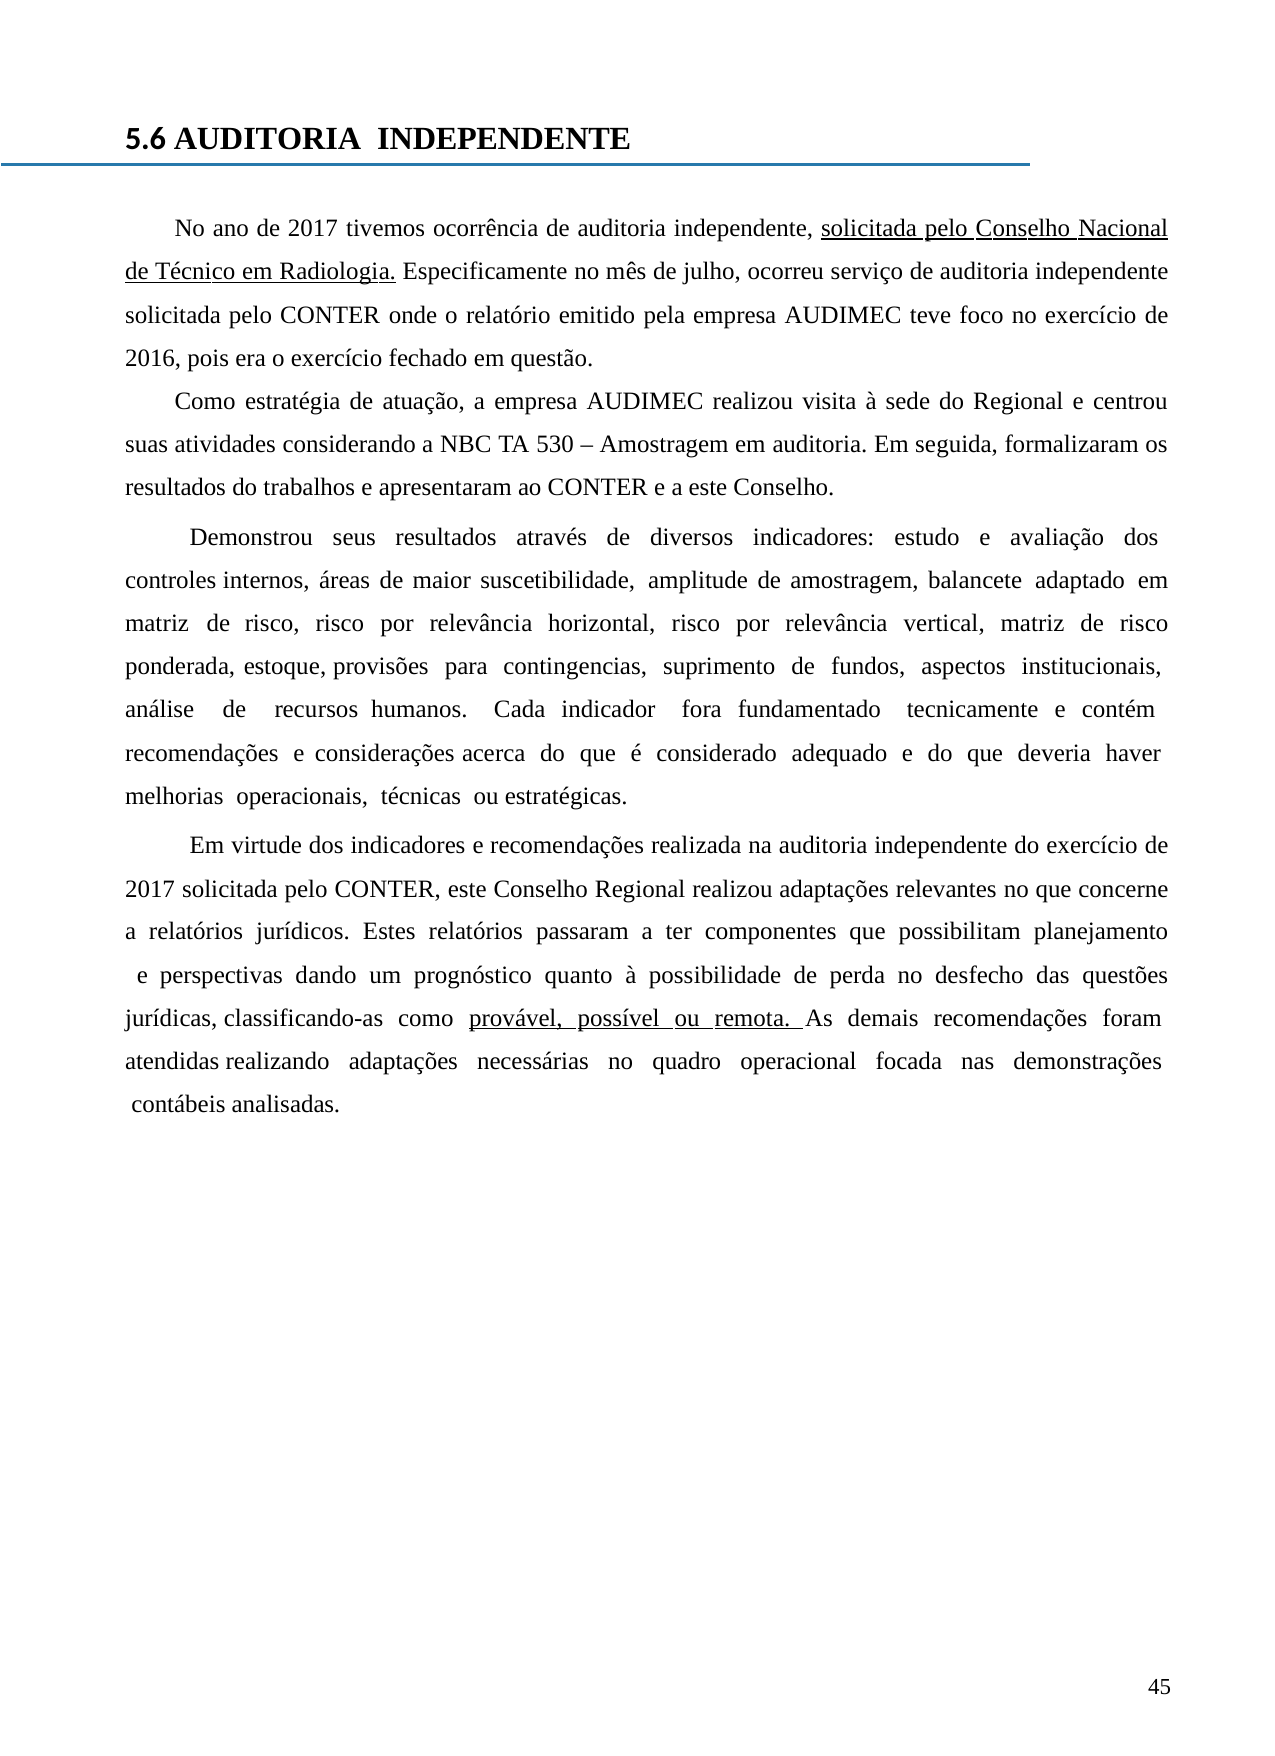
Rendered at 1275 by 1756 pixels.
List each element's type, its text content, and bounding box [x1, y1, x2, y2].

text_box 5.6 AUDITORIA INDEPENDENTE No ano de 2017 tivemos ocorrência de auditoria independente, solicitada pelo Conselho Nacional de Técnico em Radiologia. Especificamente no mês de julho, ocorreu serviço de auditoria independente solicitada pelo CONTER onde o relatório emitido pela empresa AUDIMEC teve foco no exercício de 2016, pois era o exercício fechado em questão. Como estratégia de atuação, a empresa AUDIMEC realizou visita à sede do Regional e centrou suas atividades considerando a NBC TA 530 – Amostragem em auditoria. Em seguida, formalizaram os resultados do trabalhos e apresentaram ao CONTER e a este Conselho. Demonstrou seus resultados através de diversos indicadores: estudo e avaliação dos controles internos, áreas de maior suscetibilidade, amplitude de amostragem, balancete adaptado em matriz de risco, risco por relevância horizontal, risco por relevância vertical, matriz de risco ponderada, estoque, provisões para contingencias, suprimento de fundos, aspectos institucionais, análise de recursos humanos. Cada indicador fora fundamentado tecnicamente e contém recomendações e considerações acerca do que é considerado adequado e do que deveria haver melhorias operacionais, técnicas ou estratégicas. Em virtude dos indicadores e recomendações realizada na auditoria independente do exercício de 2017 solicitada pelo CONTER, este Conselho Regional realizou adaptações relevantes no que concerne a relatórios jurídicos. Estes relatórios passaram a ter componentes que possibilitam planejamento e perspectivas dando um prognóstico quanto à possibilidade de perda no desfecho das questões jurídicas, classificando-as como provável, possível ou remota. As demais recomendações foram atendidas realizando adaptações necessárias no quadro operacional focada nas demonstrações contábeis analisadas. [122, 117, 1170, 1116]
text_box 41 [1143, 1671, 1176, 1705]
